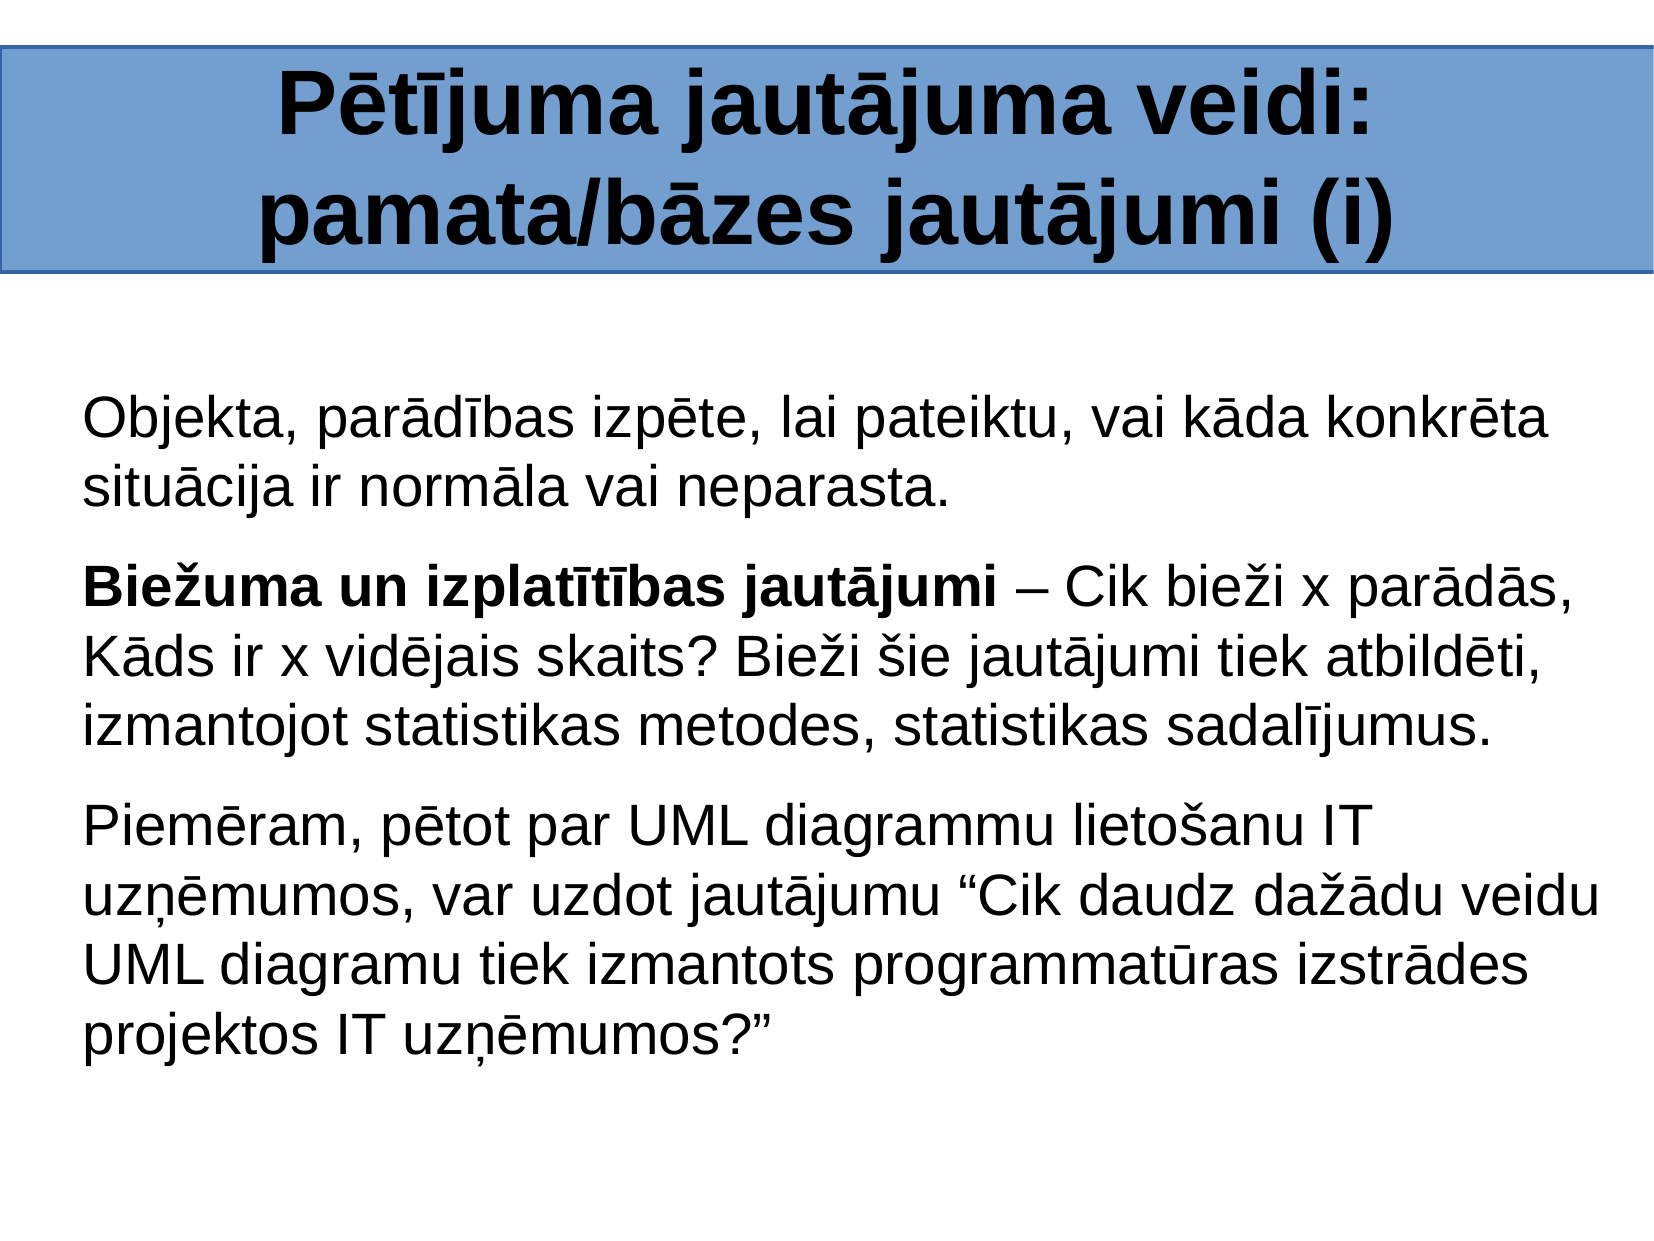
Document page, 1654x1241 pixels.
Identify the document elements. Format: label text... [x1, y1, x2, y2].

text_box [0, 47, 1654, 272]
list Objekta, parādības izpēte, lai pateiktu, vai kāda konkrēta situācija ir normāla vai neparasta. Biežuma un izplatītības jautājumi – Cik bieži x parādās, Kāds ir x vidējais skaits? Bieži šie jautājumi tiek atbildēti, izmantojot statistikas metodes, statistikas sadalījumus. Piemēram, pētot par UML diagrammu lietošanu IT uzņēmumos, var uzdot jautājumu “Cik daudz dažādu veidu UML diagramu tiek izmantots programmatūras izstrādes projektos IT uzņēmumos?” [82, 378, 1619, 1099]
title Pētījuma jautājuma veidi: pamata/bāzes jautājumi (i) [82, 49, 1571, 257]
